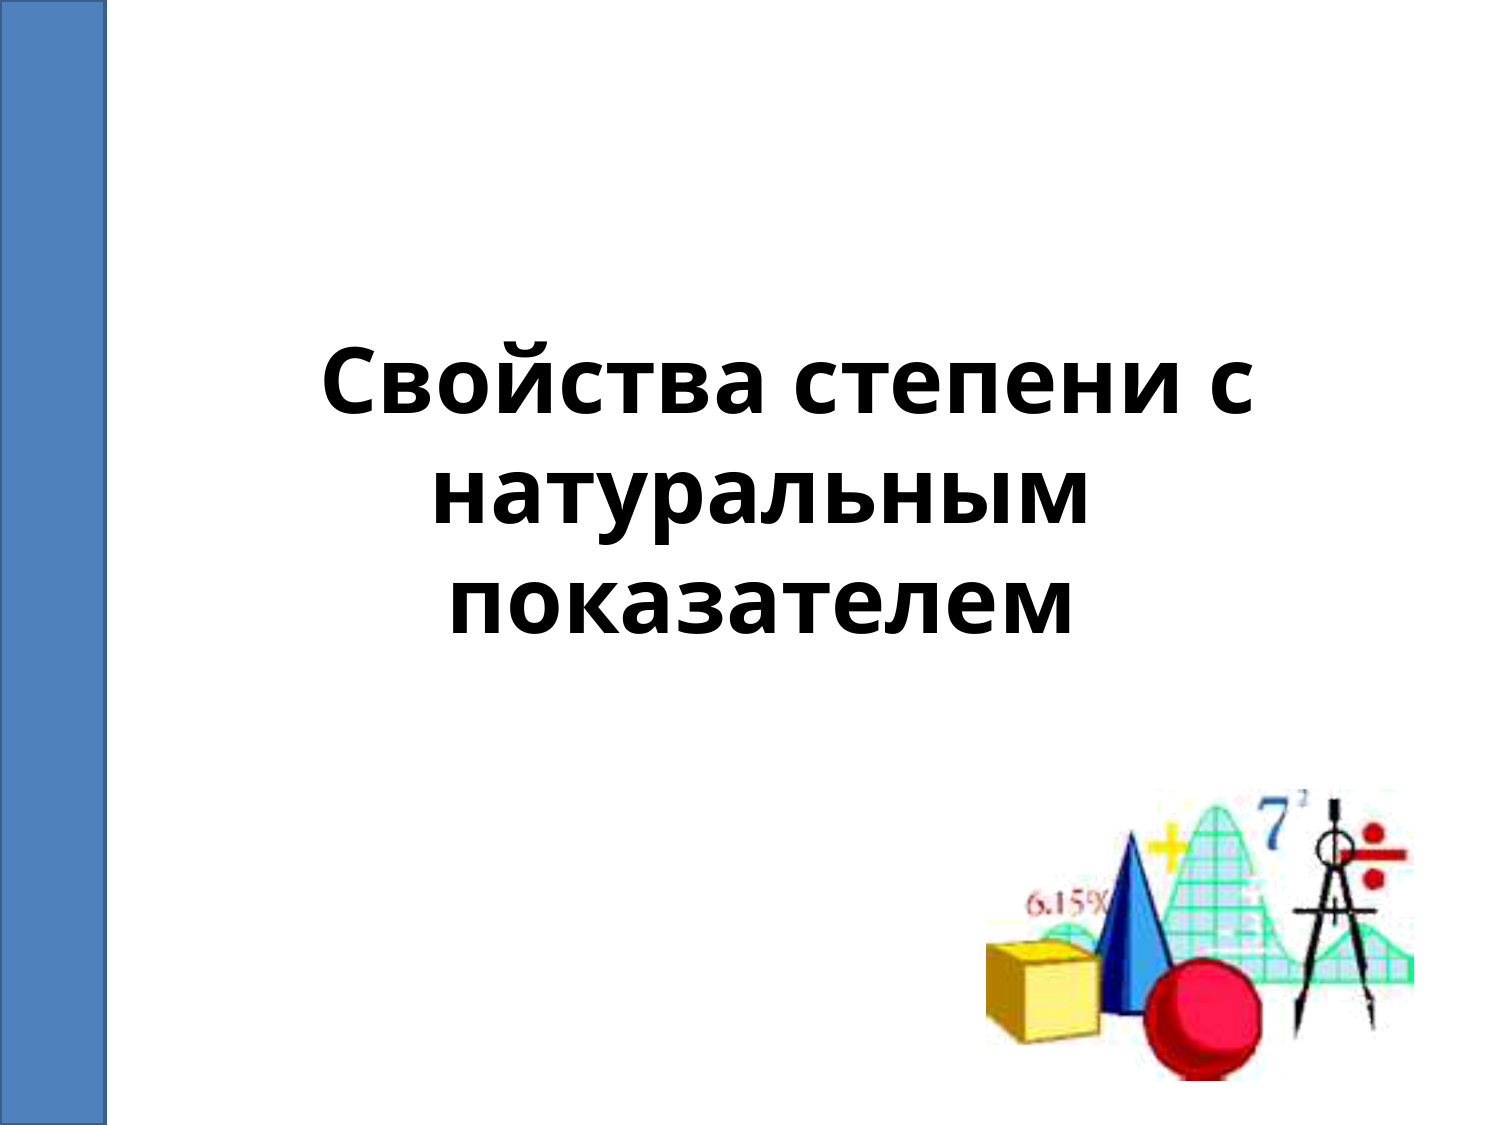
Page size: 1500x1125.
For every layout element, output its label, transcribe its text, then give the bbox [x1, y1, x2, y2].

picture [986, 789, 1414, 1081]
text_box [0, 0, 106, 1125]
list Свойства степени с натуральным показателем [112, 314, 1412, 740]
